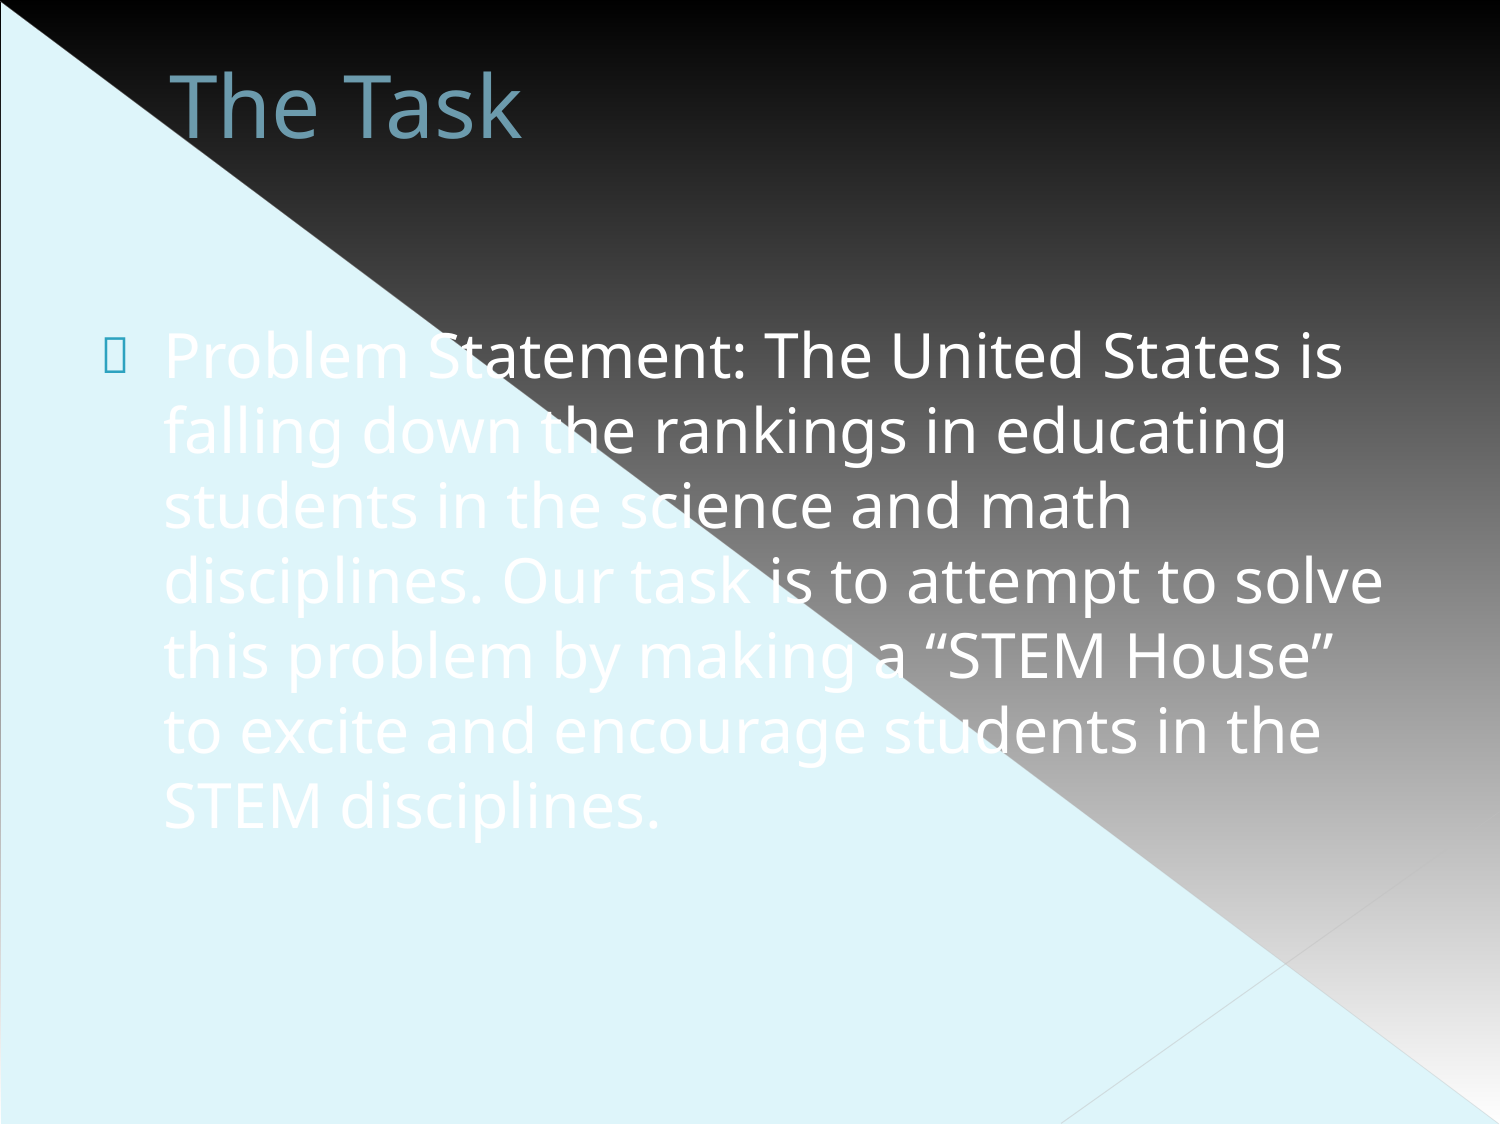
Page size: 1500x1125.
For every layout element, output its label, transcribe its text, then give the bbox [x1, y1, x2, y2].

title The Task [75, 43, 1425, 274]
list Problem Statement: The United States is falling down the rankings in educating students in the science and math disciplines. Our task is to attempt to solve this problem by making a “STEM House” to excite and encourage students in the STEM disciplines. [75, 308, 1425, 1059]
